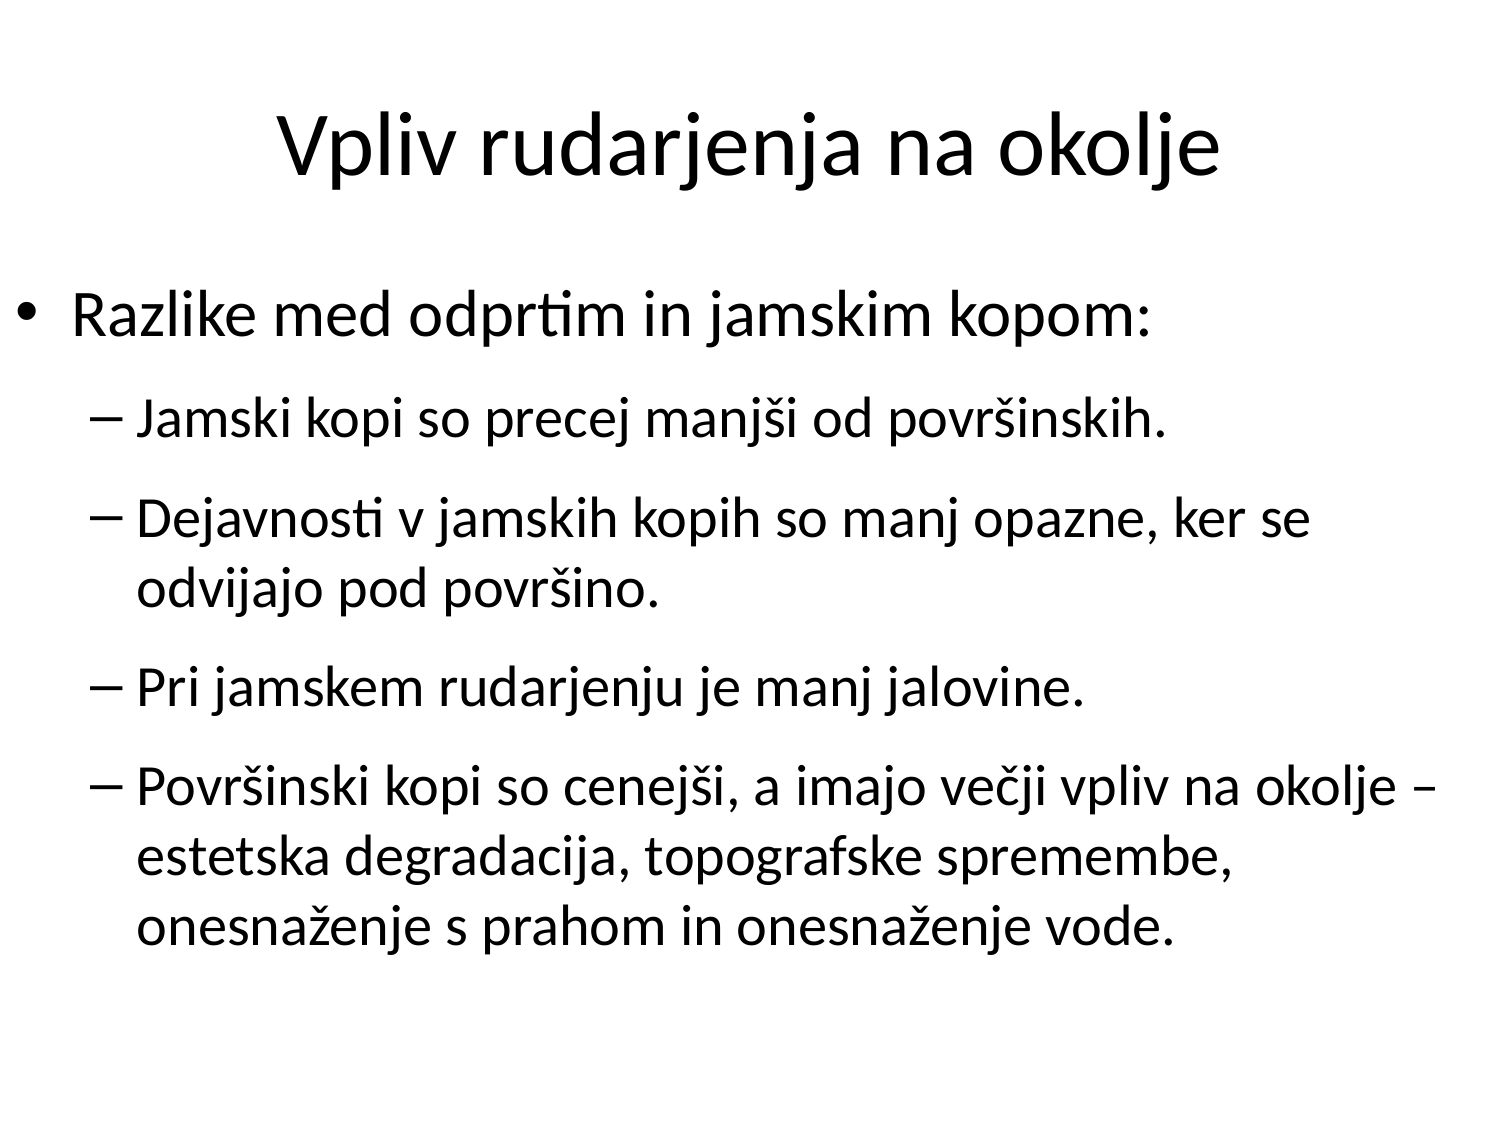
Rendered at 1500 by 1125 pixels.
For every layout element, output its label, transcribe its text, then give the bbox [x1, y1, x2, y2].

list Razlike med odprtim in jamskim kopom: Jamski kopi so precej manjši od površinskih. Dejavnosti v jamskih kopih so manj opazne, ker se odvijajo pod površino. Pri jamskem rudarjenju je manj jalovine. Površinski kopi so cenejši, a imajo večji vpliv na okolje – estetska degradacija, topografske spremembe, onesnaženje s prahom in onesnaženje vode. [0, 262, 1500, 1125]
title Vpliv rudarjenja na okolje [75, 45, 1425, 233]
